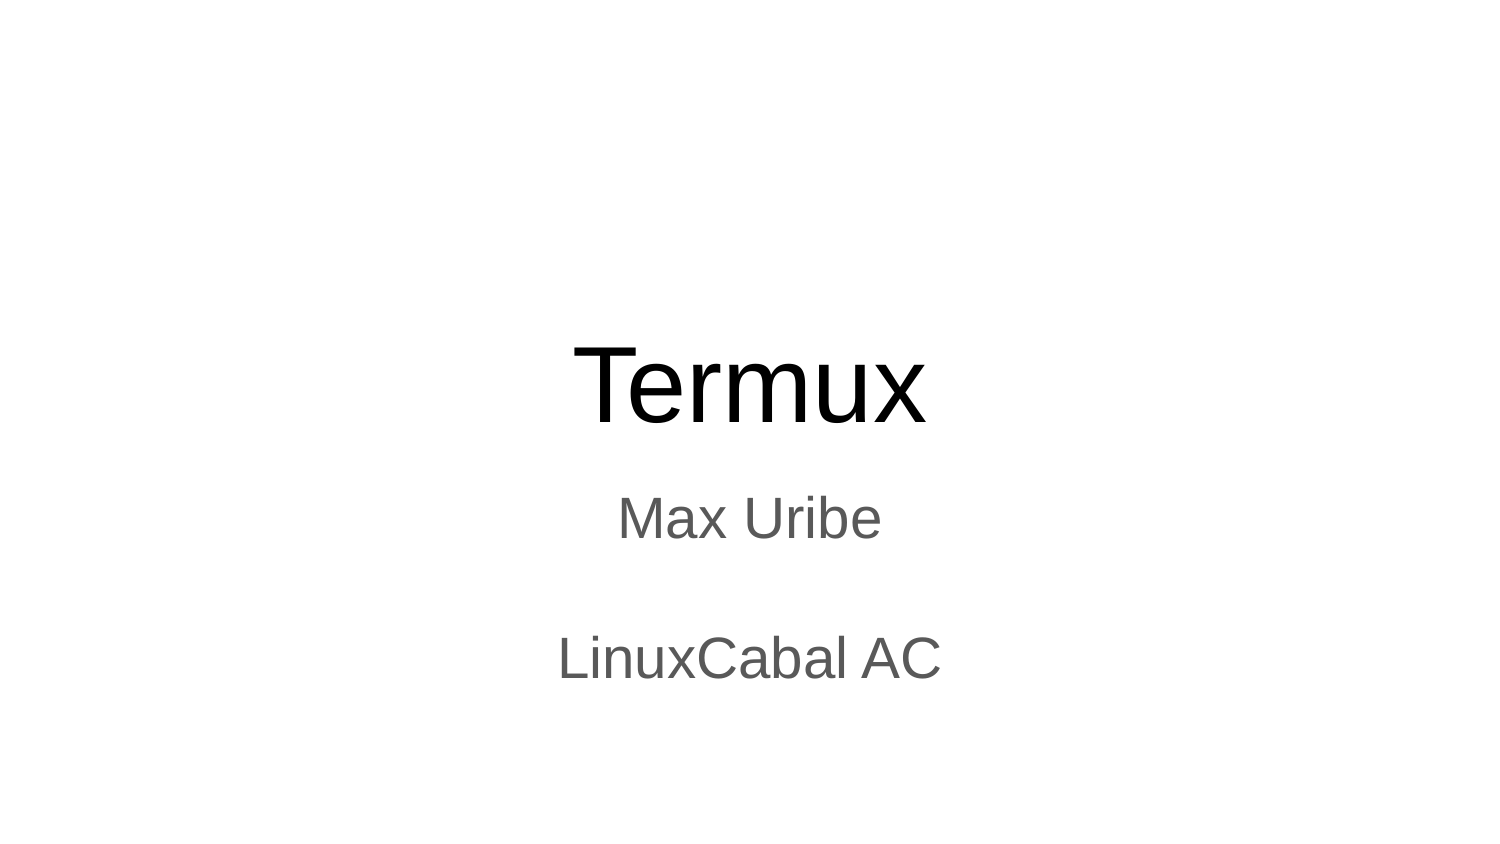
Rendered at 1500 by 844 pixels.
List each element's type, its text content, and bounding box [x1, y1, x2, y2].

title Termux [51, 122, 1449, 459]
subtitle Max Uribe LinuxCabal AC [51, 464, 1449, 595]
